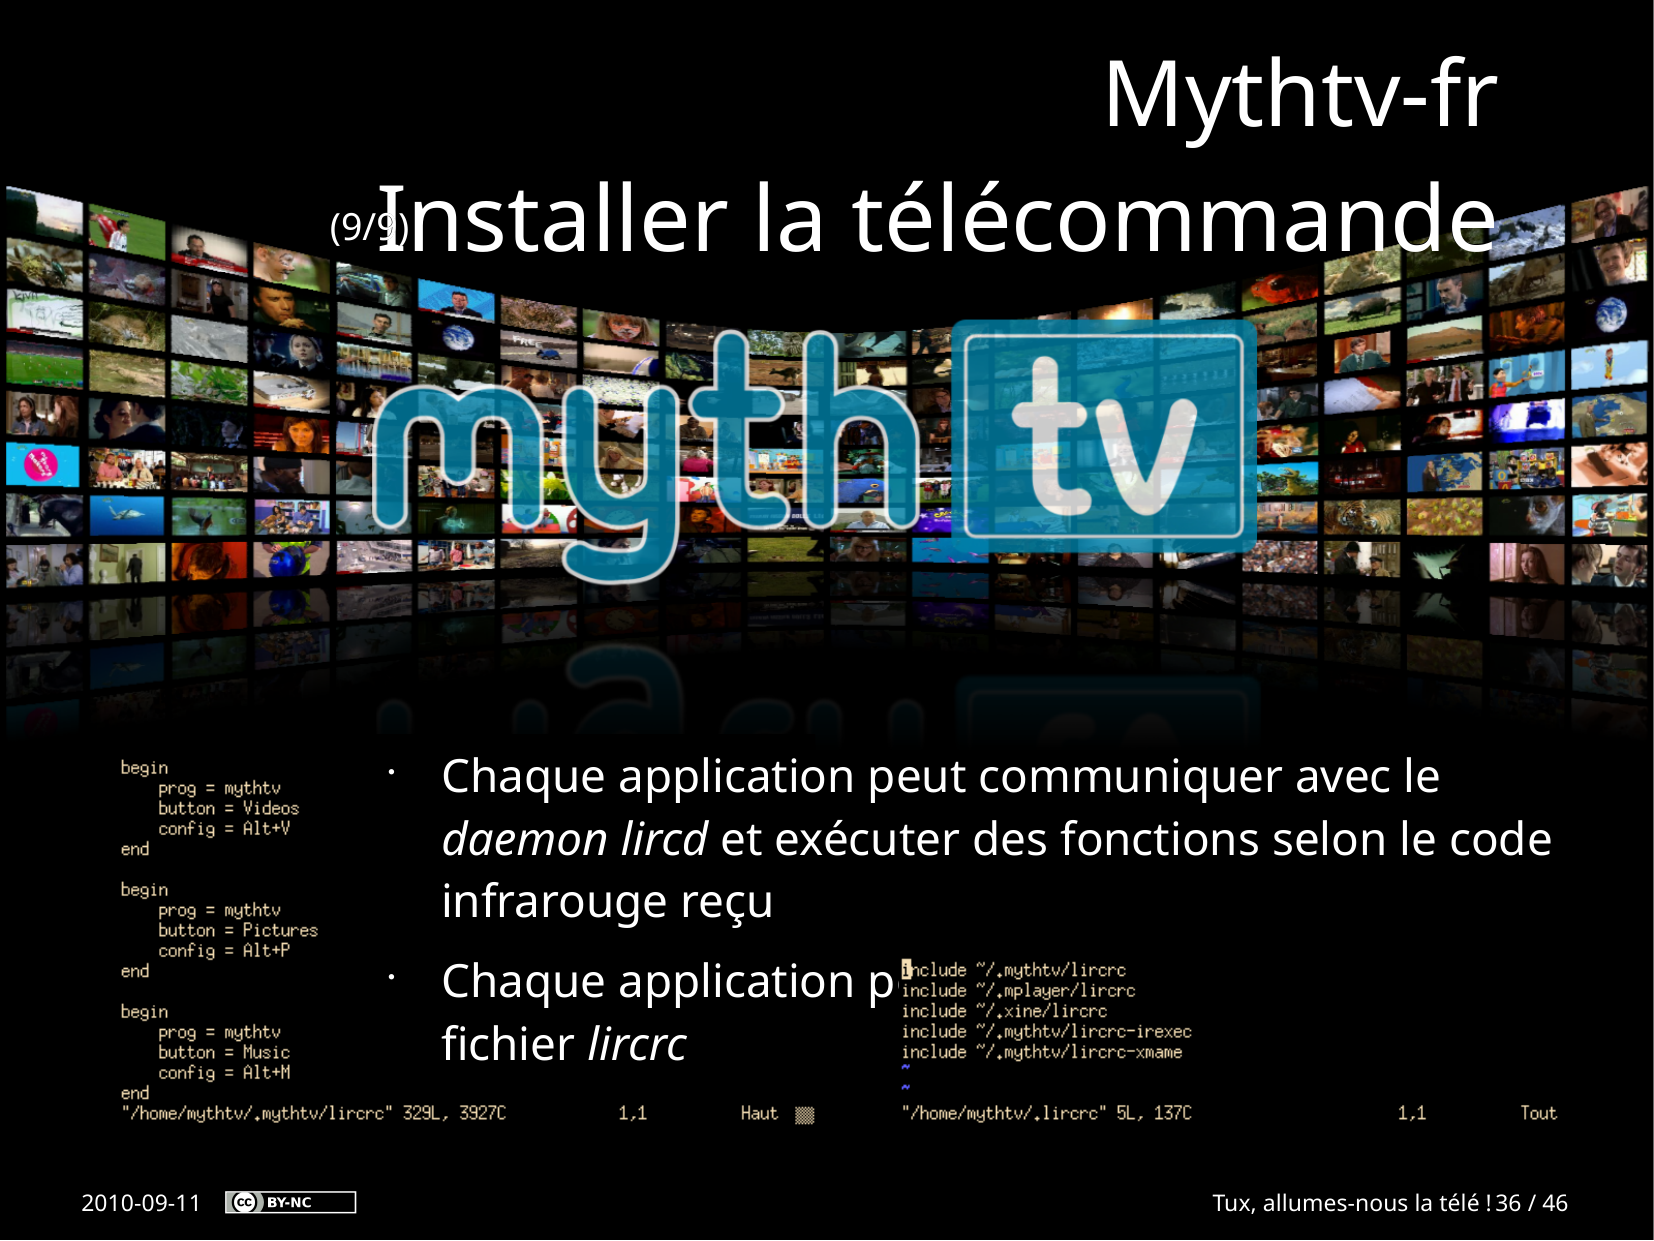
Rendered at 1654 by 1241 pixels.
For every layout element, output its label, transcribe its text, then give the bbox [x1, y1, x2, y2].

picture [0, 0, 1654, 1240]
title Mythtv-fr Installer la télécommande [82, 47, 1501, 259]
text_box (9/9) [315, 193, 466, 252]
list Chaque application peut communiquer avec le daemon lircd et exécuter des fonctions selon le code infrarouge reçu Chaque application peut posséder son propre fichier lircrc [370, 743, 1571, 1004]
